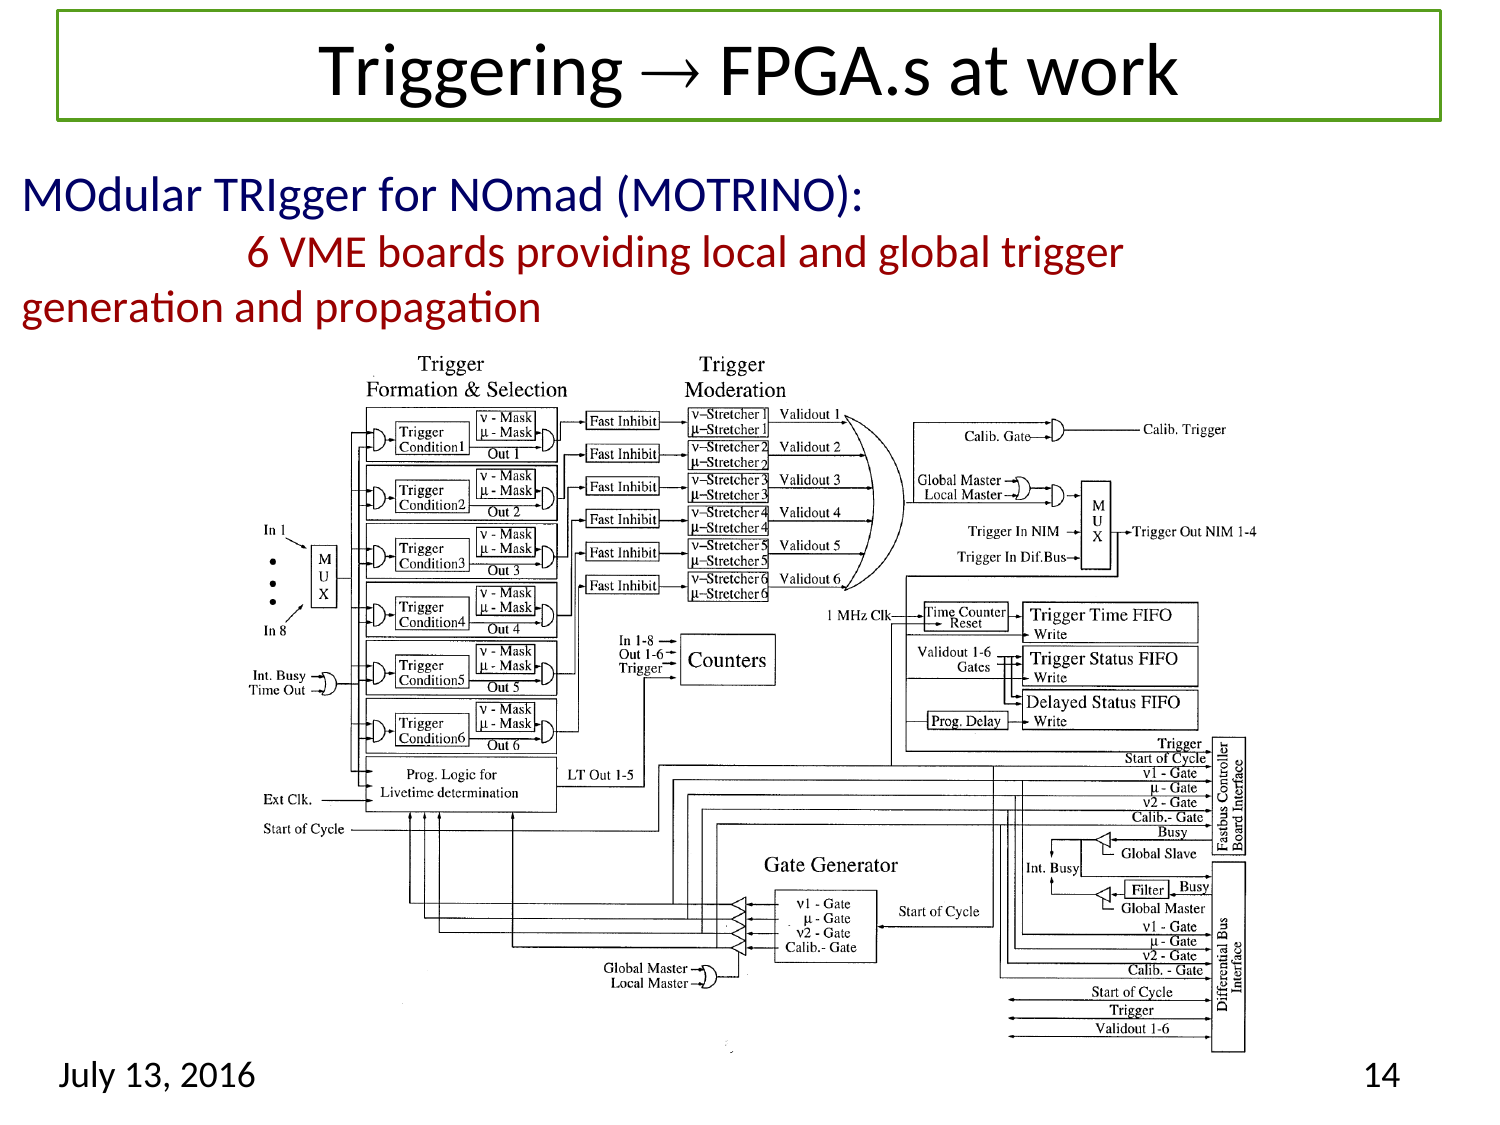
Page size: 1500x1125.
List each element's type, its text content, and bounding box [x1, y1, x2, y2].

title Triggering  FPGA.s at work [57, 10, 1441, 121]
title MOdular TRIgger for NOmad (MOTRINO): 6 VME boards providing local and global trigger generation and propagation [6, 148, 1336, 346]
picture [230, 345, 1281, 1061]
